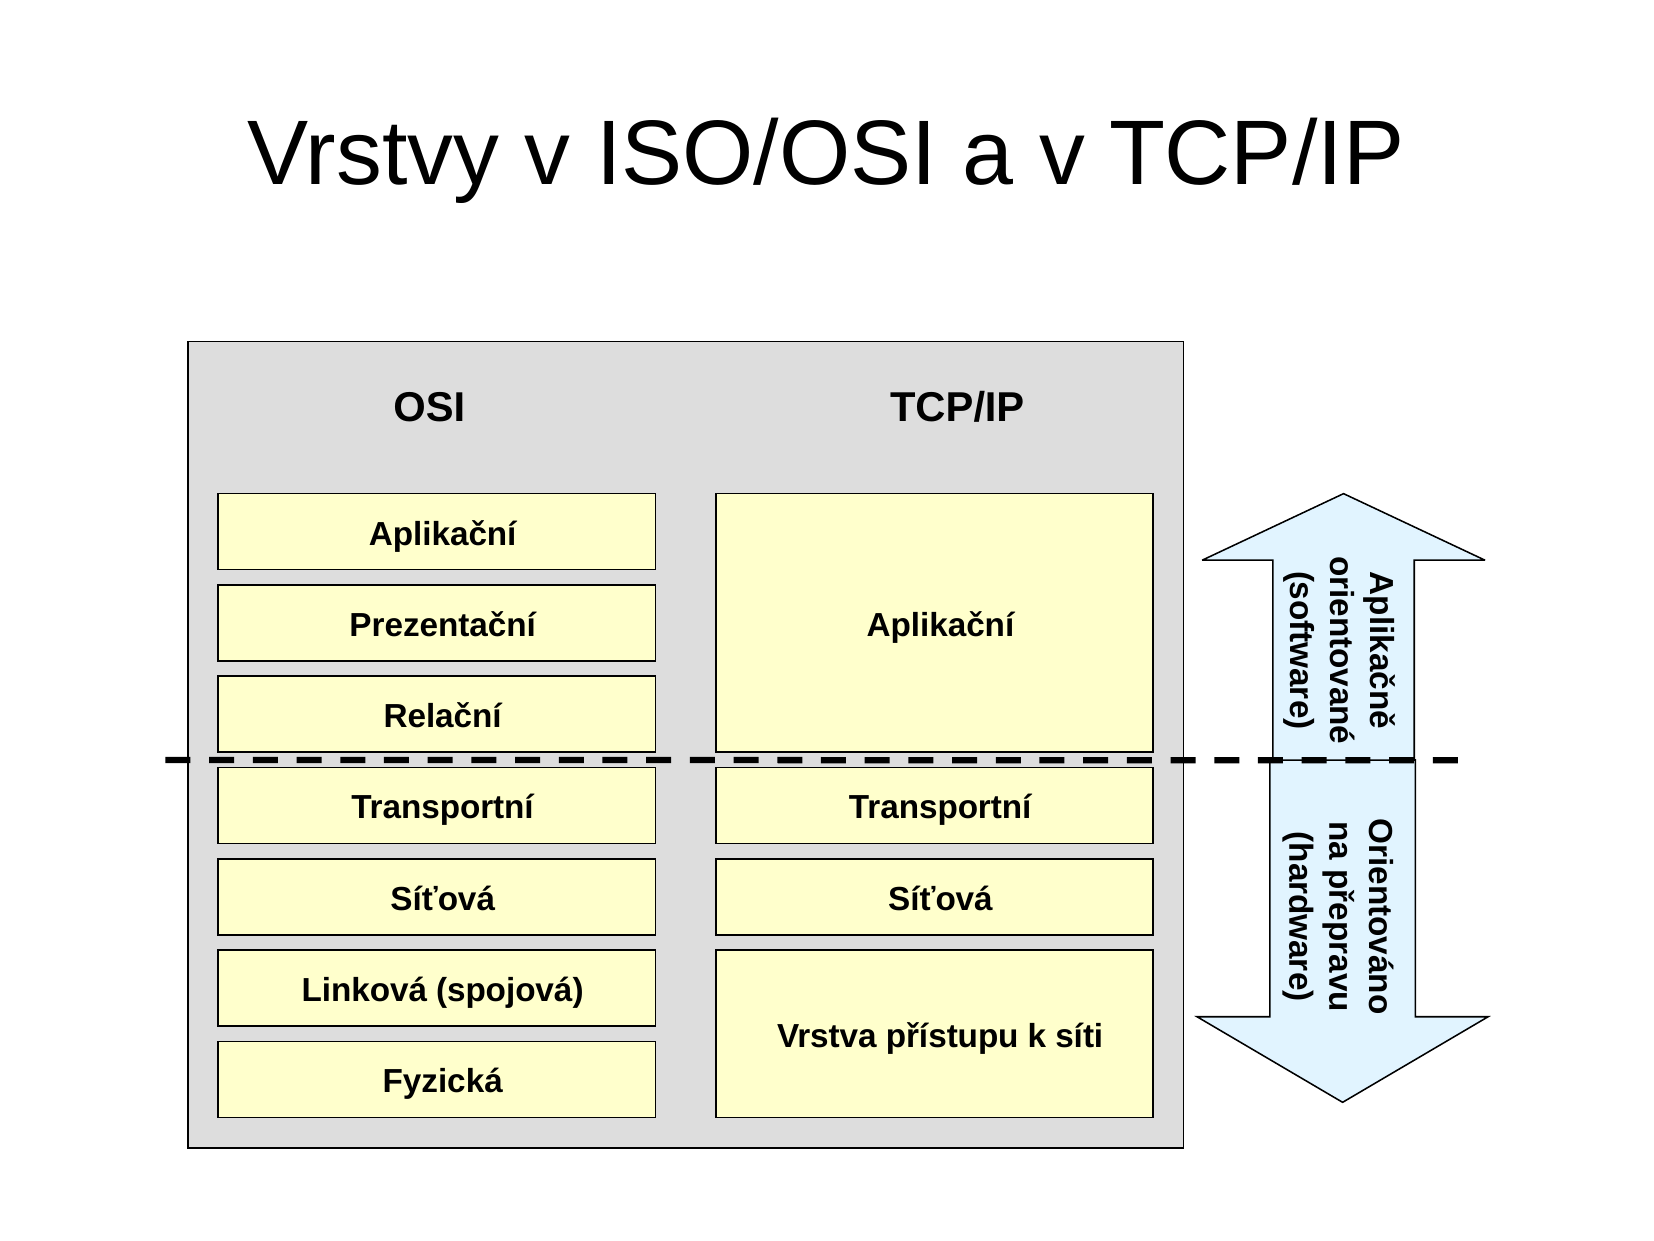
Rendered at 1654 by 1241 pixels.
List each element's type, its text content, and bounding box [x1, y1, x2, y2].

text_box Aplikační [218, 493, 656, 570]
text_box Transportní [218, 767, 656, 844]
text_box Transportní [715, 767, 1154, 844]
text_box Síťová [218, 858, 656, 935]
text_box Orientováno na přepravu (hardware) [1197, 759, 1489, 1103]
text_box TCP/IP [715, 371, 1184, 438]
text_box Relační [218, 676, 656, 753]
text_box Síťová [715, 858, 1154, 935]
title Vrstvy v ISO/OSI a v TCP/IP [82, 49, 1571, 257]
text_box Prezentační [218, 584, 656, 661]
text_box Aplikační [715, 493, 1154, 753]
text_box Fyzická [218, 1041, 656, 1118]
text_box Vrstva přístupu k síti [715, 950, 1154, 1118]
text_box Linková (spojová) [218, 950, 656, 1027]
text_box [187, 341, 1184, 1148]
text_box OSI [187, 371, 656, 438]
text_box Aplikačně orientované (software) [1202, 493, 1486, 761]
